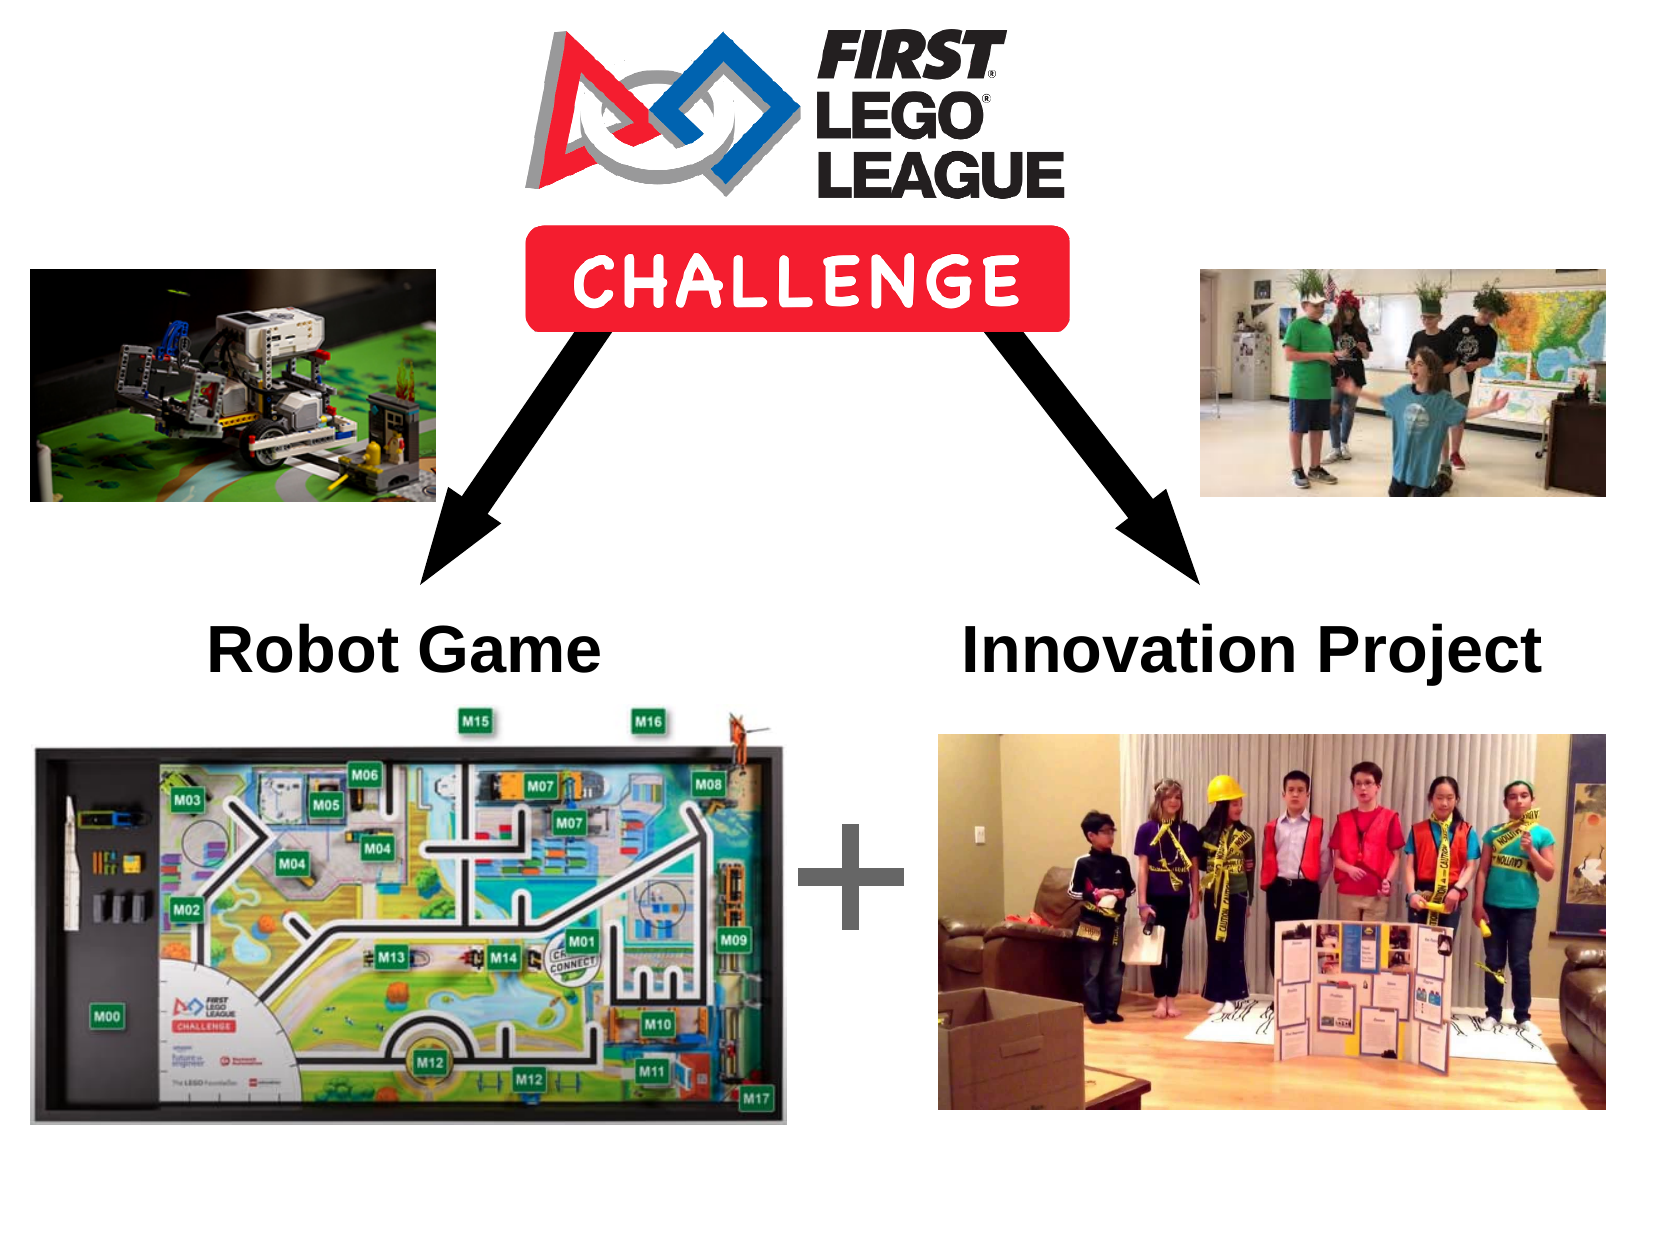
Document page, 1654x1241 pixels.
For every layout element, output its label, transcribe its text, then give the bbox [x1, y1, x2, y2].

picture [1200, 269, 1606, 497]
picture [525, 29, 1070, 332]
text_box [798, 824, 904, 930]
text_box Robot Game [90, 604, 721, 695]
picture [938, 734, 1606, 1111]
text_box Innovation Project [930, 604, 1576, 769]
picture [30, 704, 787, 1126]
picture [30, 269, 436, 502]
